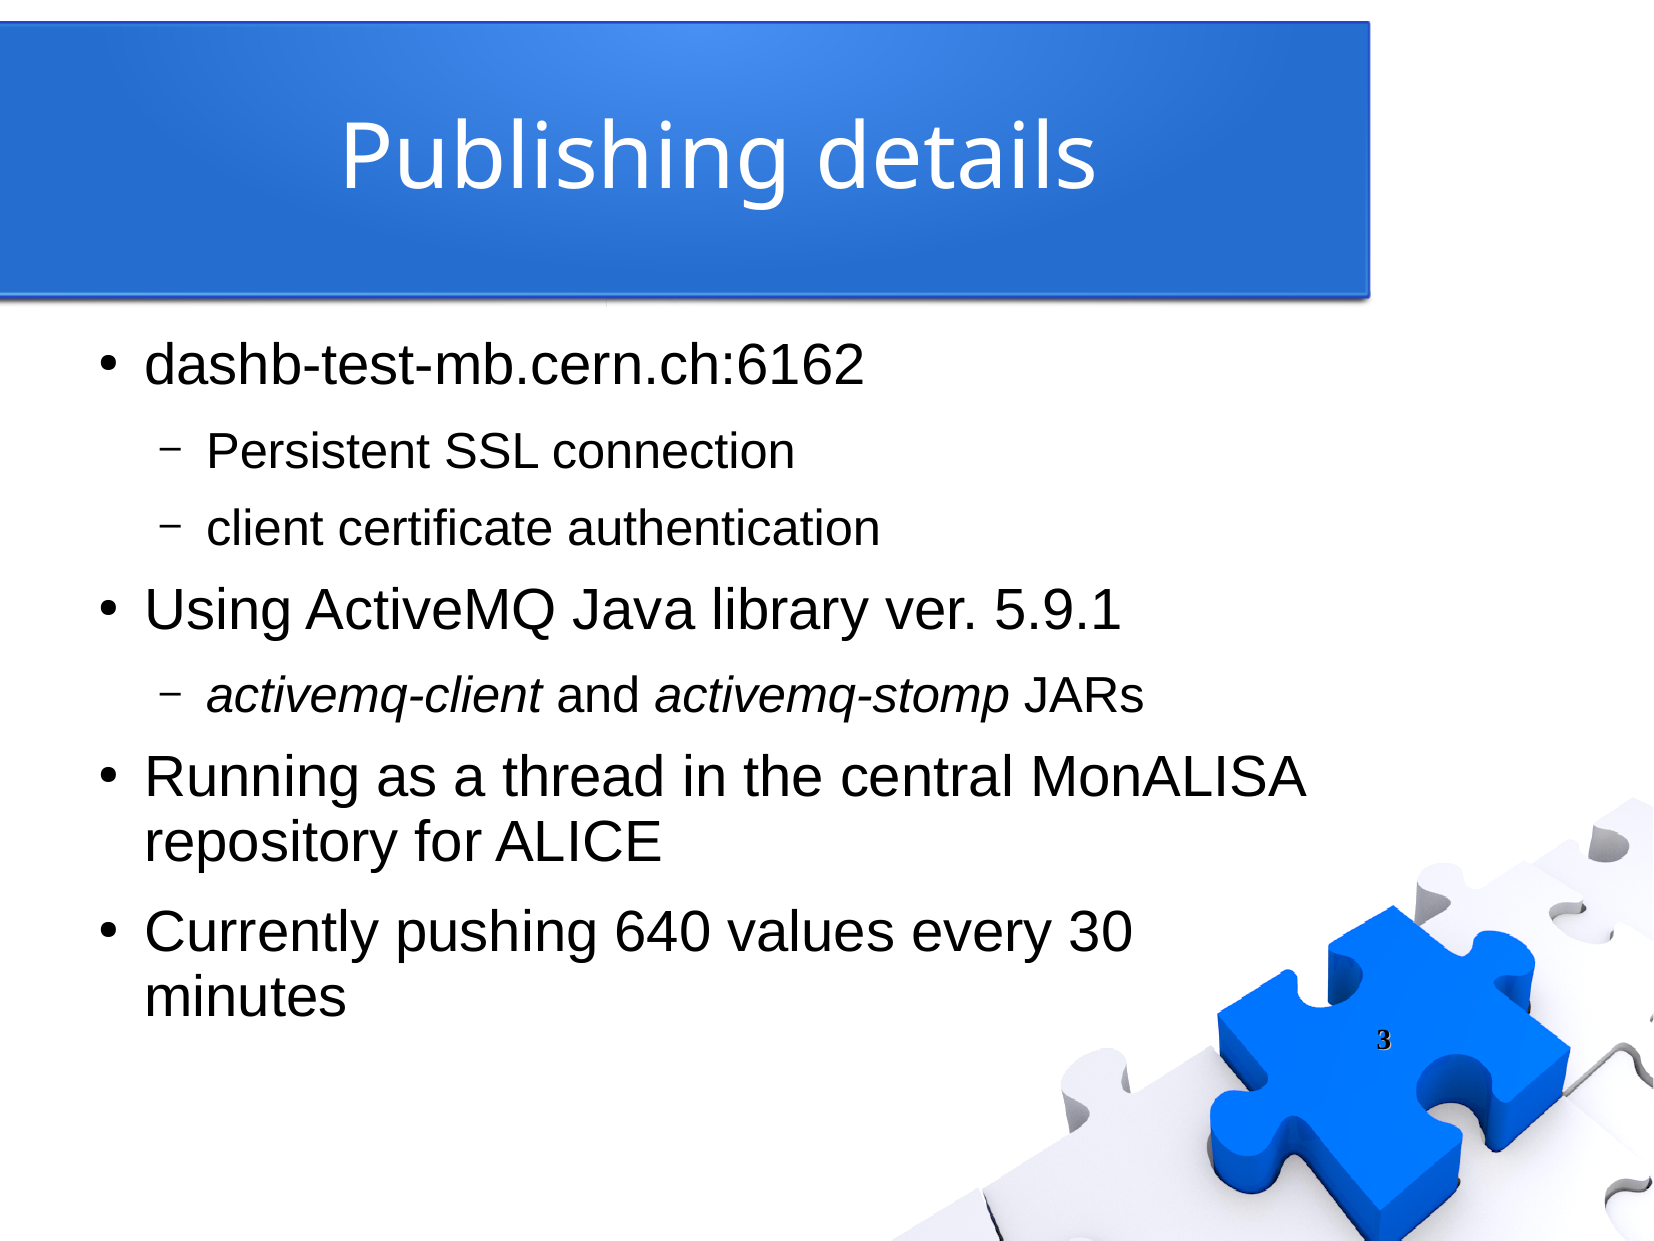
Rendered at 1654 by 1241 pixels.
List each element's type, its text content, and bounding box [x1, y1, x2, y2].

picture [872, 655, 1654, 1241]
title Publishing details [82, 49, 1356, 257]
list dashb-test-mb.cern.ch:6162 Persistent SSL connection client certificate authentication Using ActiveMQ Java library ver. 5.9.1 activemq-client and activemq-stomp JARs Running as a thread in the central MonALISA repository for ALICE Currently pushing 640 values every 30 minutes [82, 332, 1318, 1036]
picture [0, 21, 1375, 307]
